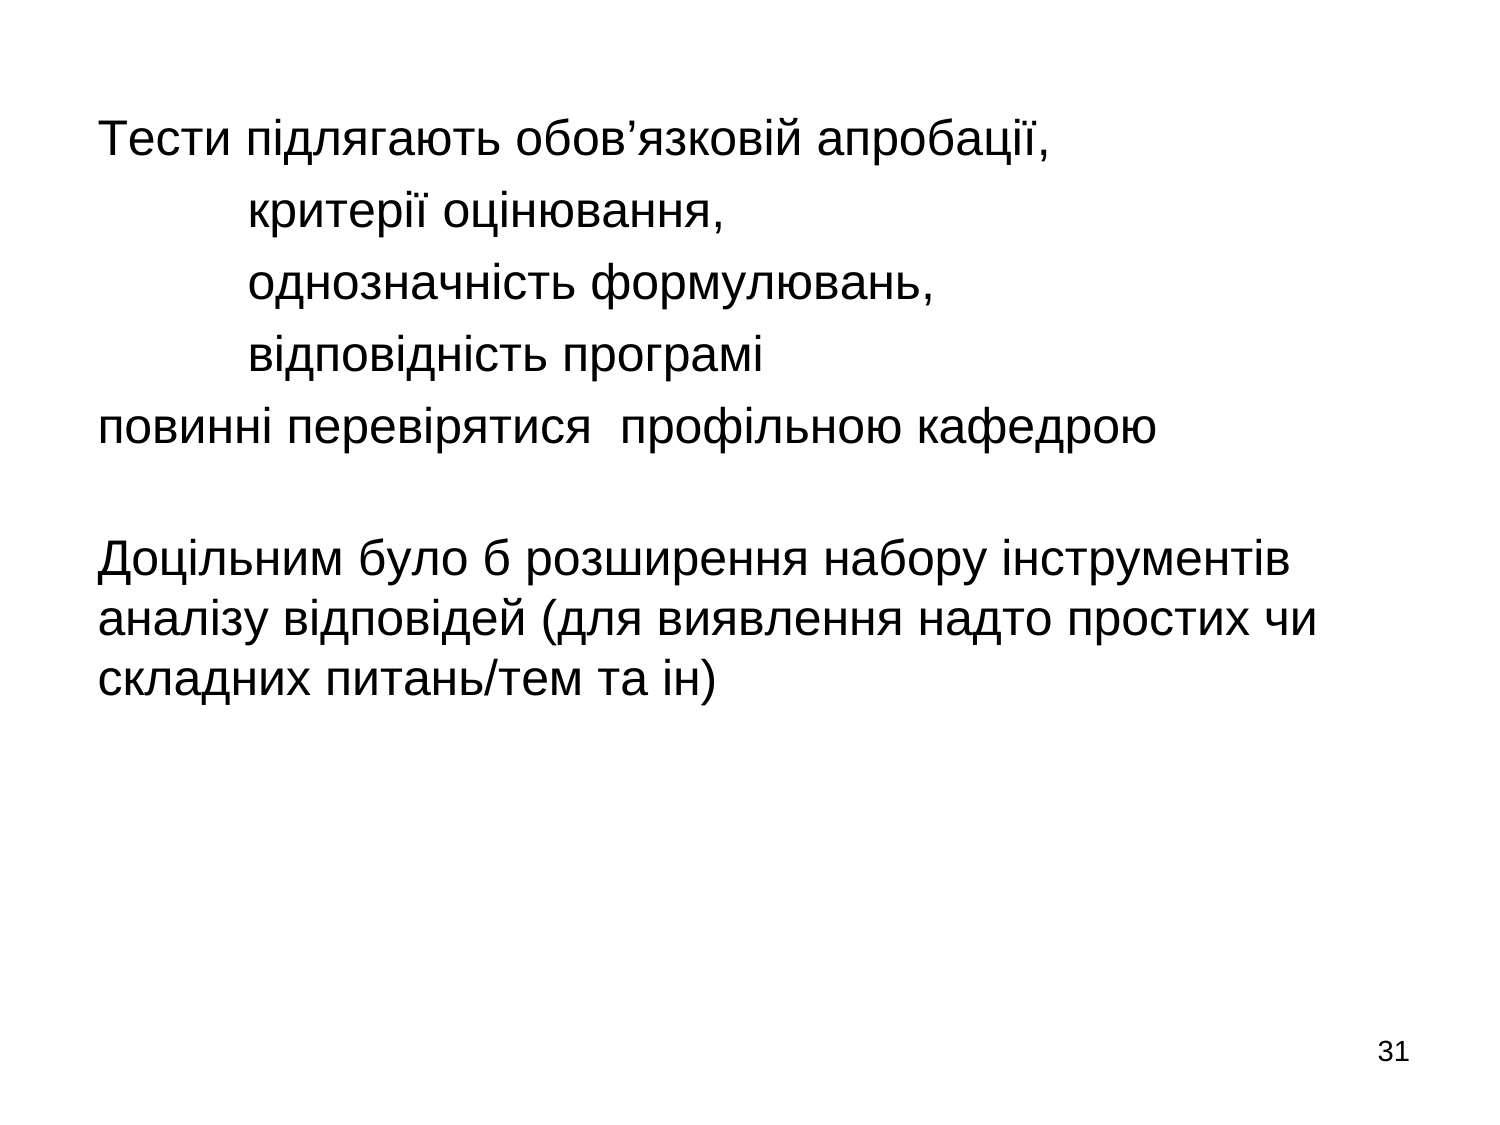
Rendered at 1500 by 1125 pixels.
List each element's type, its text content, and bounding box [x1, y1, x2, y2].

text_box Тести підлягають обов’язковій апробації, критерії оцінювання, однозначність формулювань, відповідність програмі повинні перевірятися профільною кафедрою Доцільним було б розширення набору інструментів аналізу відповідей (для виявлення надто простих чи складних питань/тем та ін) [82, 86, 1348, 786]
